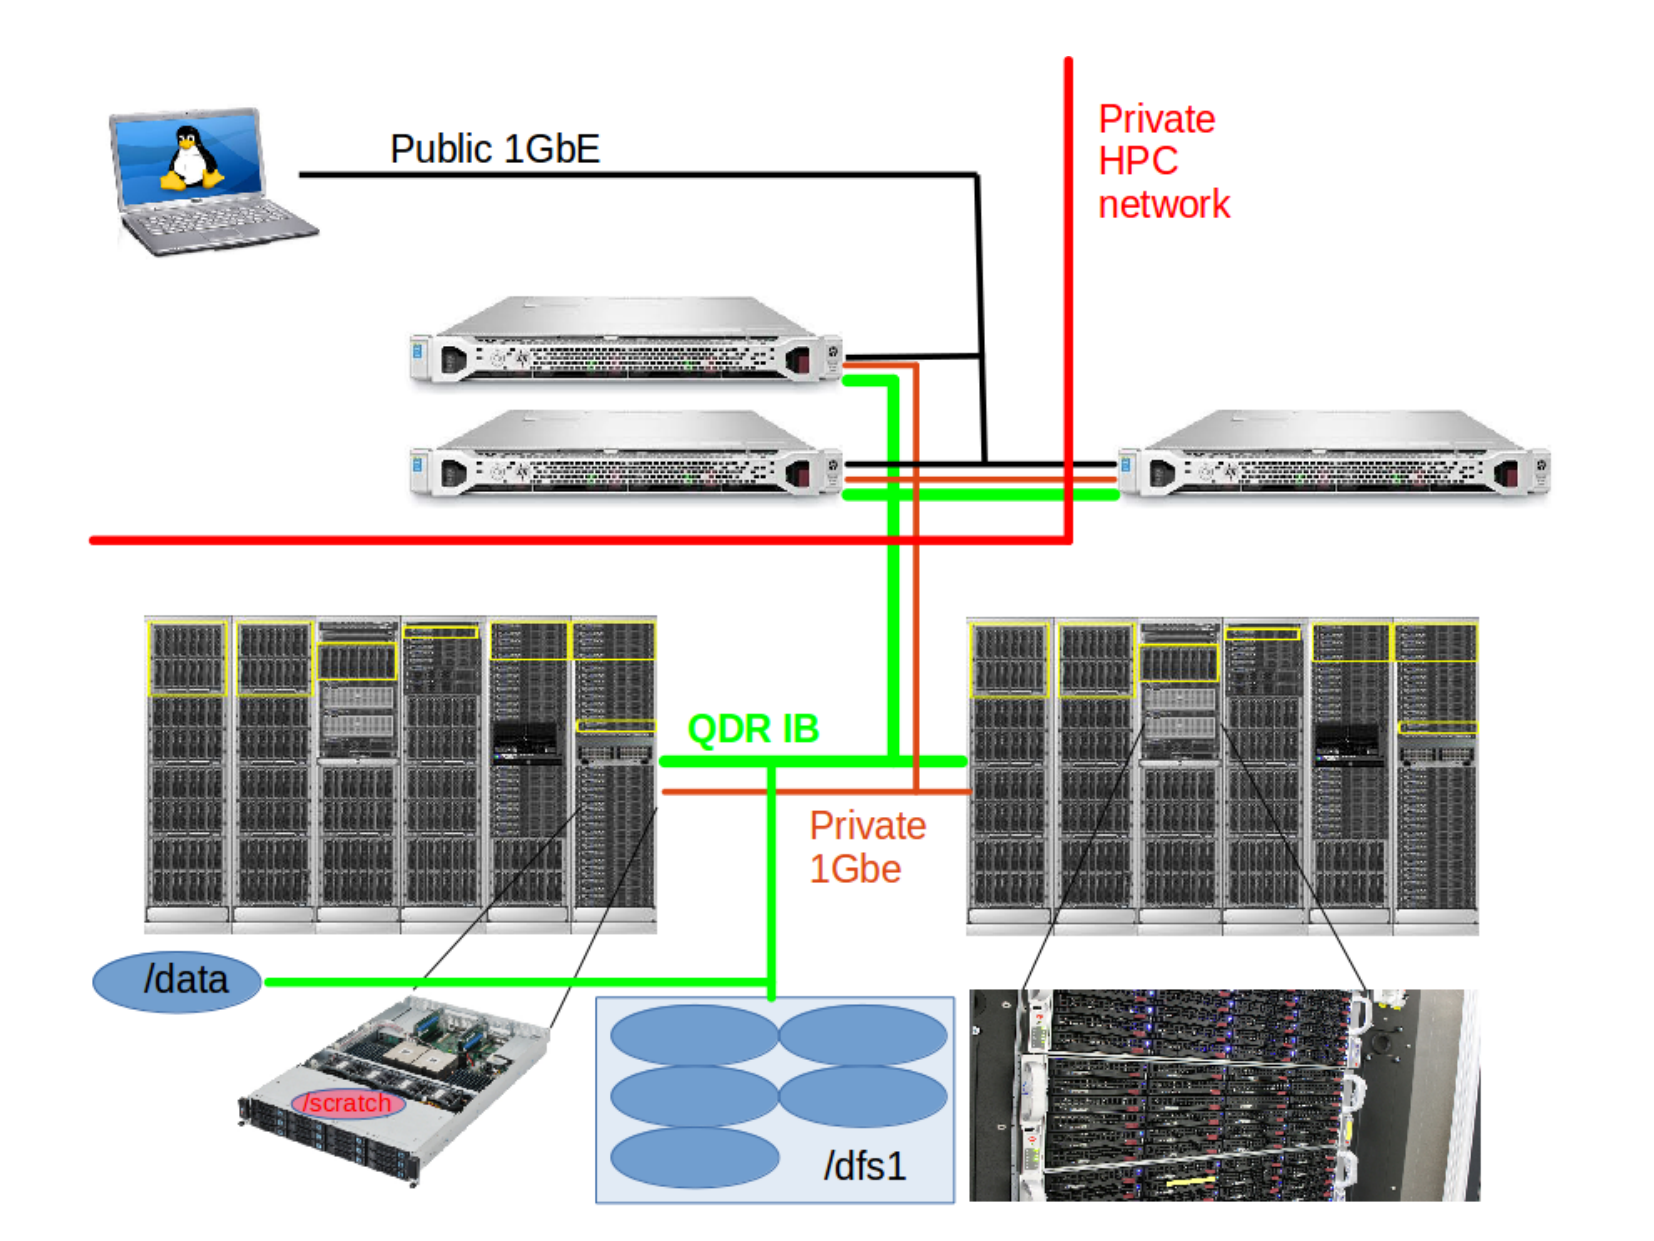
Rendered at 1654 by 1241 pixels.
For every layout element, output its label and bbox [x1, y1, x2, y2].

picture [66, 56, 1573, 1222]
